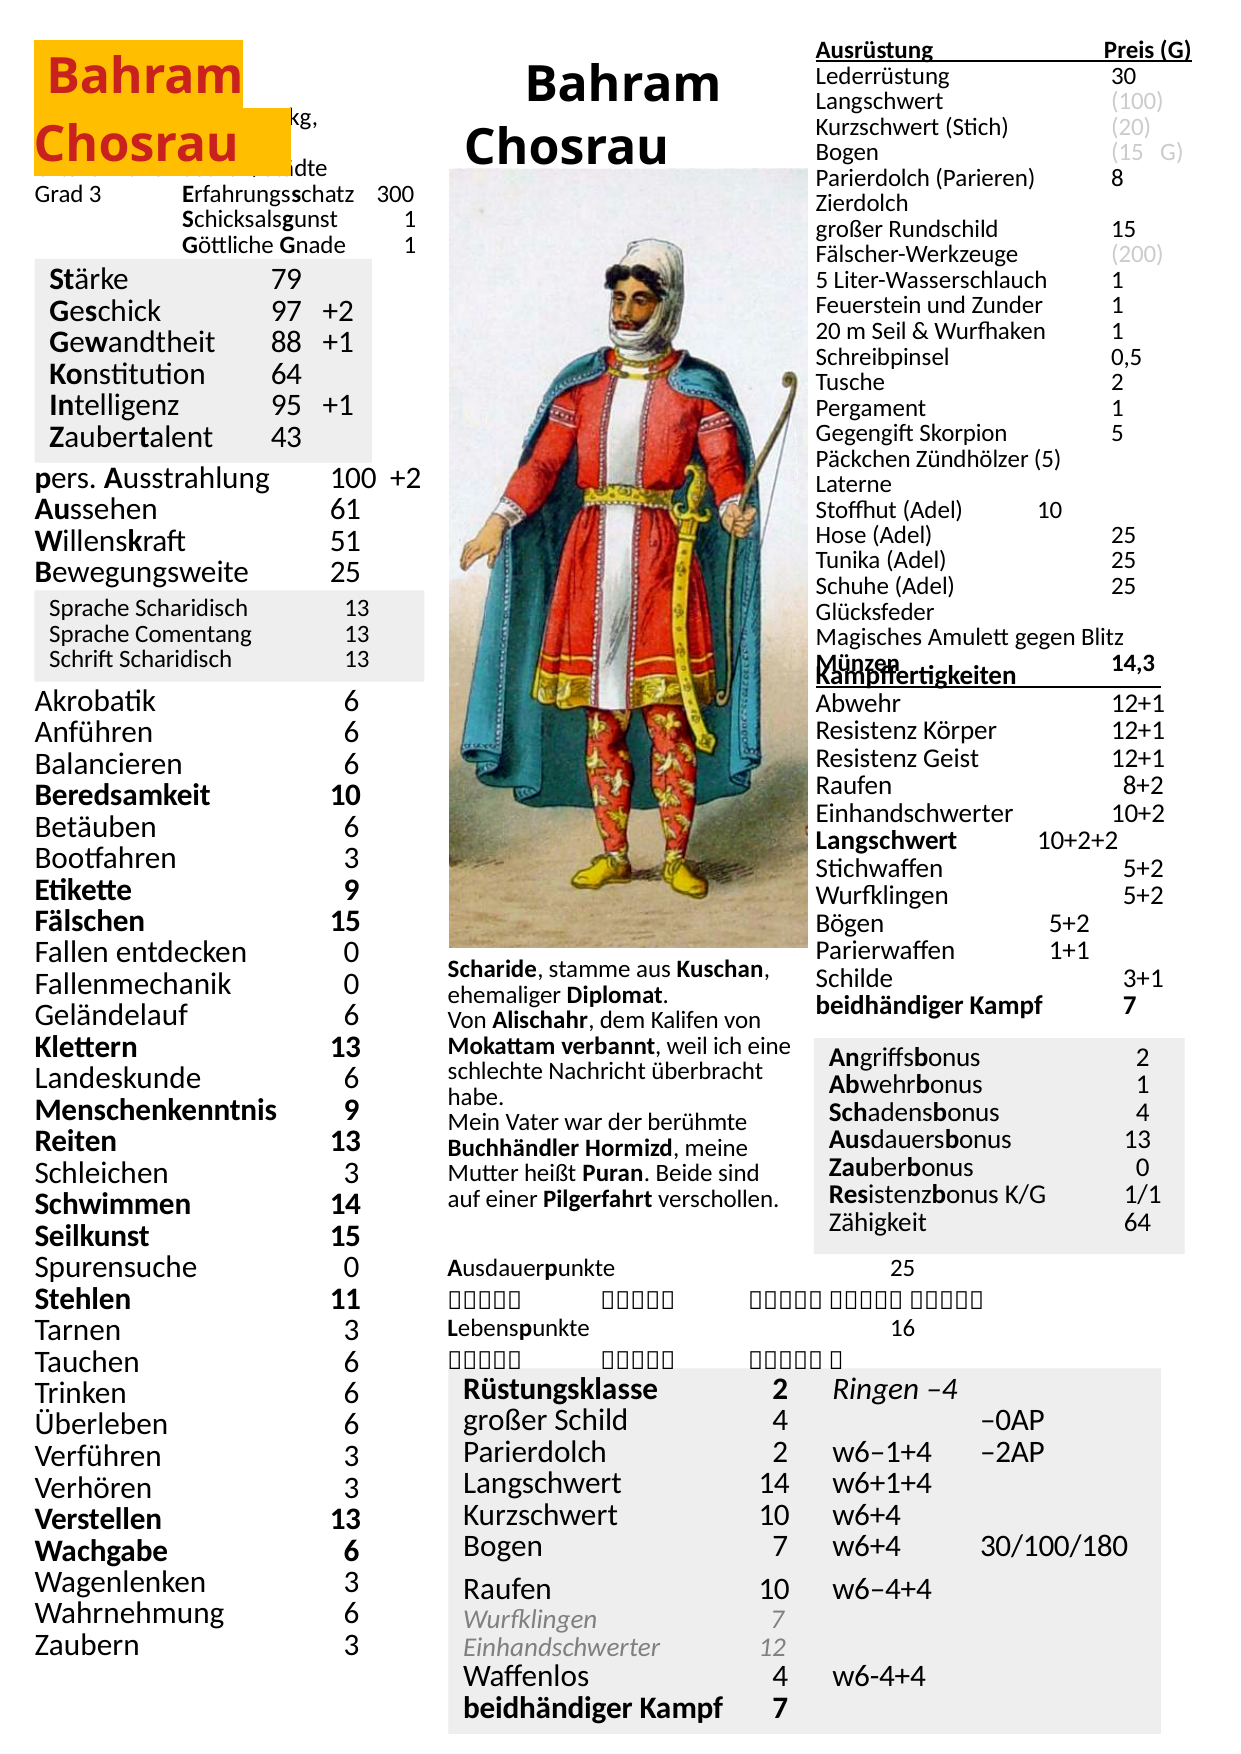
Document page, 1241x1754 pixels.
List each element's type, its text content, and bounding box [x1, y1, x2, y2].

text_box Akrobatik 6 Anführen 6 Balancieren 6 Beredsamkeit 10 Betäuben 6 Bootfahren 3 Etikette 9 Fälschen 15 Fallen entdecken 0 Fallenmechanik 0 Geländelauf 6 Klettern 13 Landeskunde 6 Menschenkenntnis 9 Reiten 13 Schleichen 3 Schwimmen 14 Seilkunst 15 Spurensuche 0 Stehlen 11 Tarnen 3 Tauchen 6 Trinken 6 Überleben 6 Verführen 3 Verhören 3 Verstellen 13 Wachgabe 6 Wagenlenken 3 Wahrnehmung 6 Zaubern 3 [19, 680, 422, 1664]
text_box Bahram Chosrau [18, 32, 460, 165]
picture [449, 168, 808, 948]
text_box Sprache Scharidisch 13 Sprache Comentang 13 Schrift Scharidisch 13 [34, 598, 425, 681]
text_box Bahram [509, 40, 761, 103]
text_box pers. Ausstrahlung 100 +2 Aussehen 61 Willenskraft 51 Bewegungsweite 25 [19, 457, 441, 598]
text_box Ausdauerpunkte 25      Lebenspunkte 16     [432, 1250, 1199, 1370]
text_box Angriffsbonus 2 Abwehrbonus 1 Schadensbonus 4 Ausdauersbonus 13 Zauberbonus 0 Resistenzbonus K/G 1/1 Zähigkeit 64 [813, 1046, 1185, 1250]
text_box Scharide, stamme aus Kuschan, ehemaliger Diplomat. Von Alischahr, dem Kalifen von Mokattam verbannt, weil ich eine schlechte Nachricht überbracht habe. Mein Vater war der berühmte Buchhändler Hormizd, meine Mutter heißt Puran. Beide sind auf einer Pilgerfahrt verschollen. [432, 951, 809, 1217]
text_box Rüstungsklasse 2 Ringen –4 großer Schild 4 –0AP Parierdolch 2 w6–1+4 –2AP Langschwert 14 w6+1+4 Kurzschwert 10 w6+4 Bogen 7 w6+4 30/100/180 Raufen 10 w6–4+4 Wurfklingen 7 Einhandschwerter 12 Waffenlos 4 w6-4+4 beidhändiger Kampf 7 [448, 1370, 1161, 1734]
text_box Ausrüstung Preis (G) Lederrüstung 30 Langschwert (100) Kurzschwert (Stich) (20) Bogen (15 G) Parierdolch (Parieren) 8 Zierdolch großer Rundschild 15 Fälscher-Werkzeuge (200) 5 Liter-Wasserschlauch 1 Feuerstein und Zunder 1 20 m Seil & Wurfhaken 1 Schreibpinsel 0,5 Tusche 2 Pergament 1 Gegengift Skorpion 5 Päckchen Zündhölzer (5) Laterne Stoffhut (Adel) 10 Hose (Adel) 25 Tunika (Adel) 25 Schuhe (Adel) 25 Glücksfeder Magisches Amulett gegen Blitz Münzen 14,3 [800, 32, 1221, 674]
text_box Stärke 79 Geschick 97 +2 Gewandtheit 88 +1 Konstitution 64 Intelligenz 95 +1 Zaubertalent 43 [34, 258, 372, 457]
text_box Chosrau [448, 103, 804, 174]
text_box Kampffertigkeiten Abwehr 12+1 Resistenz Körper 12+1 Resistenz Geist 12+1 Raufen 8+2 Einhandschwerter 10+2 Langschwert 10+2+2 Stichwaffen 5+2 Wurfklingen 5+2 Bögen 5+2 Parierwaffen 1+1 Schilde 3+1 beidhändiger Kampf 7 [800, 656, 1220, 1046]
text_box Mittelschicht, 1,74 m, 69 kg, 22 Jahre, Rechtshänder, Ortskenntnis Kuschan/Städte Grad 3 Erfahrungsschatz 300 Schicksalsgunst 1 Göttliche Gnade 1 [19, 165, 438, 265]
